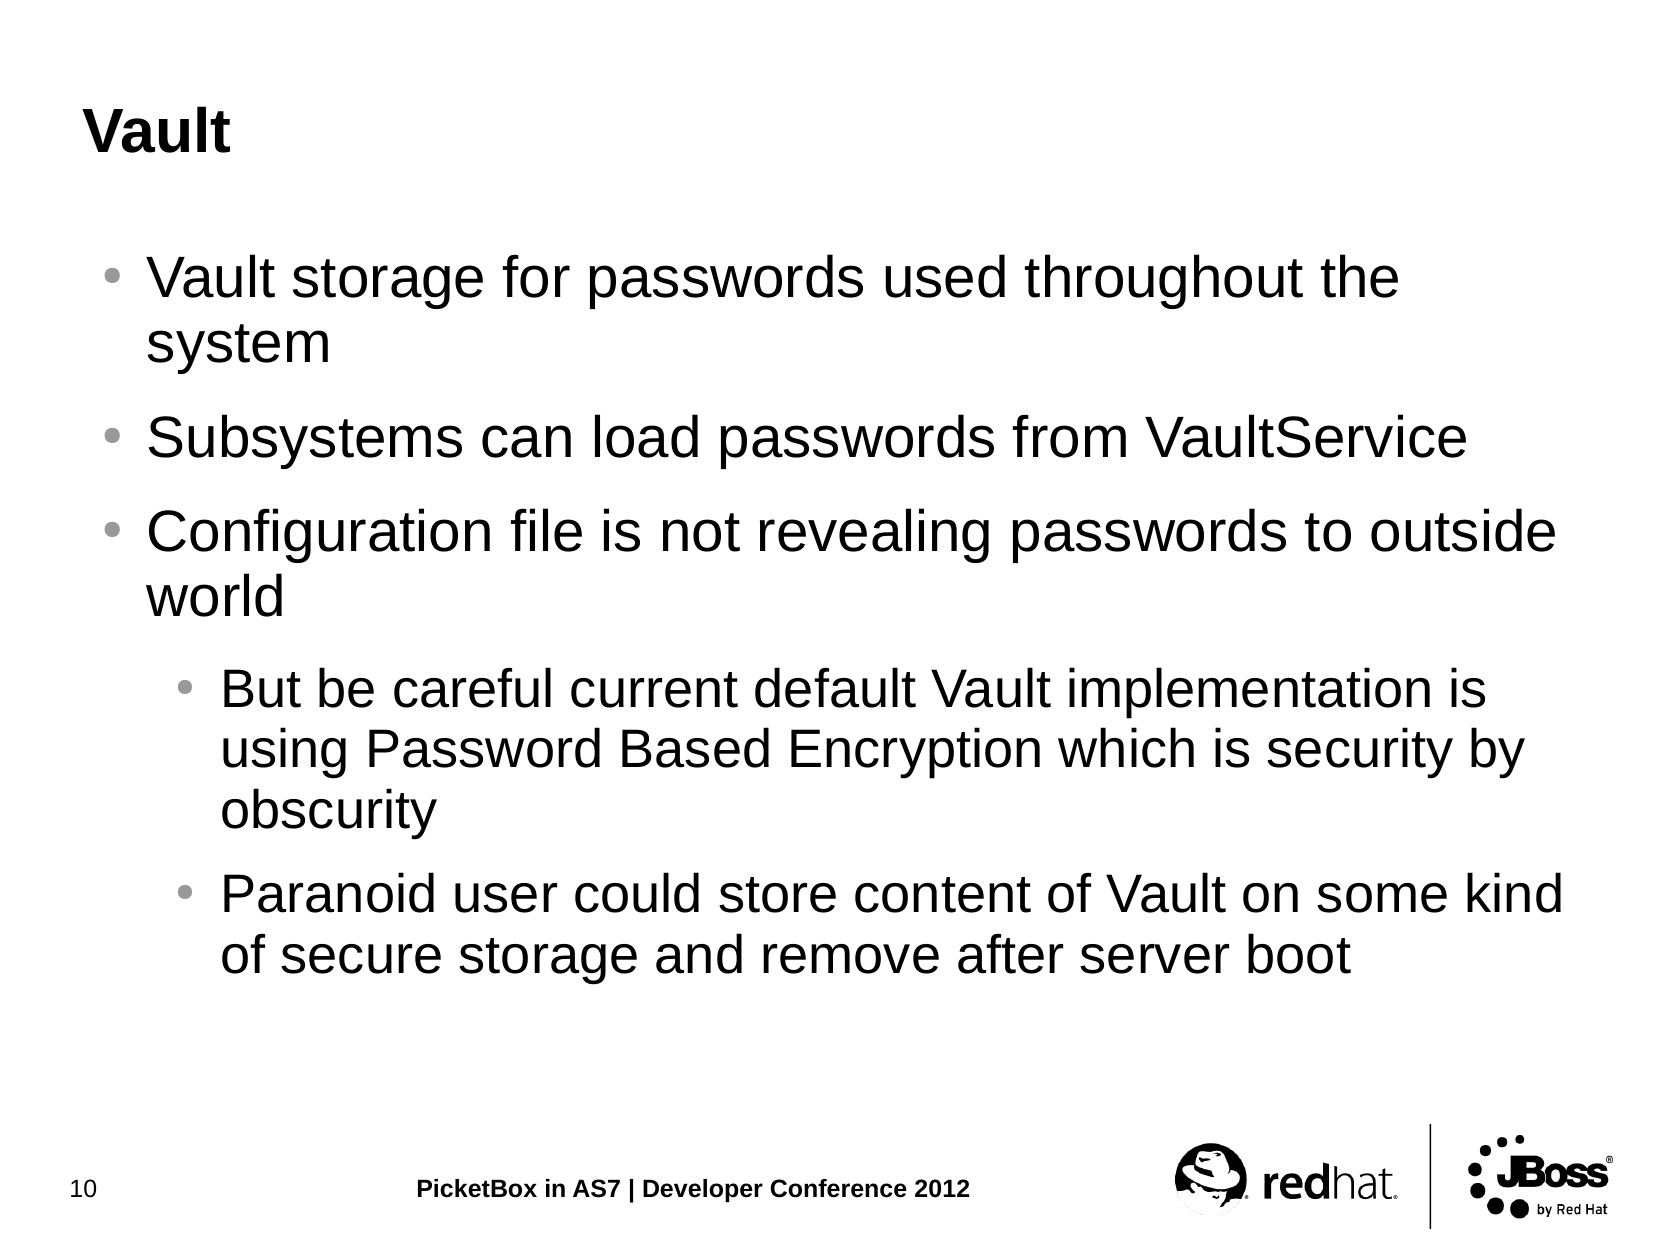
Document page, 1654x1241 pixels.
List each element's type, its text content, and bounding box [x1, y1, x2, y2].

title Vault [82, 37, 1571, 226]
picture [1175, 1124, 1613, 1229]
list Vault storage for passwords used throughout the system Subsystems can load passwords from VaultService Configuration file is not revealing passwords to outside world But be careful current default Vault implementation is using Password Based Encryption which is security by obscurity Paranoid user could store content of Vault on some kind of secure storage and remove after server boot [86, 244, 1576, 1039]
